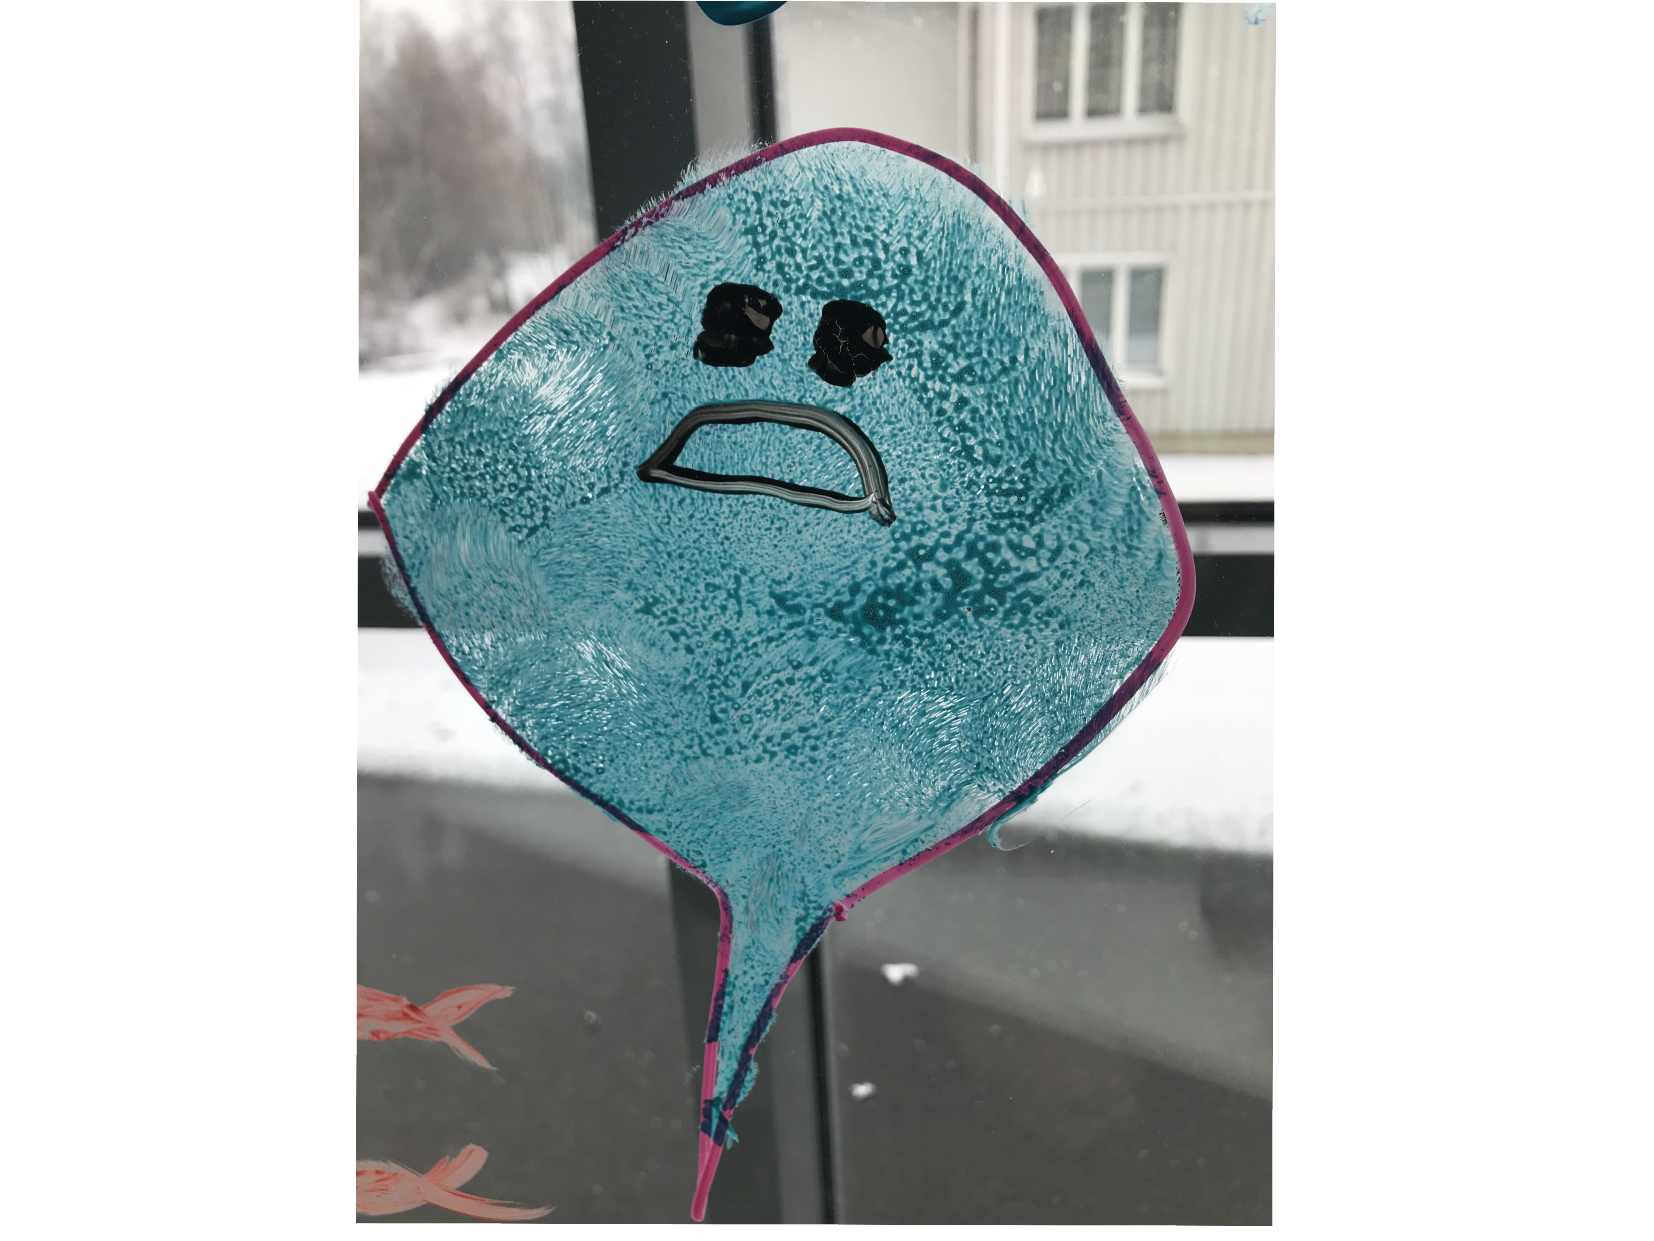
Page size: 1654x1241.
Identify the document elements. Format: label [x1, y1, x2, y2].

picture [358, 0, 1276, 49]
title [82, 49, 1571, 257]
picture [355, 257, 1275, 1226]
